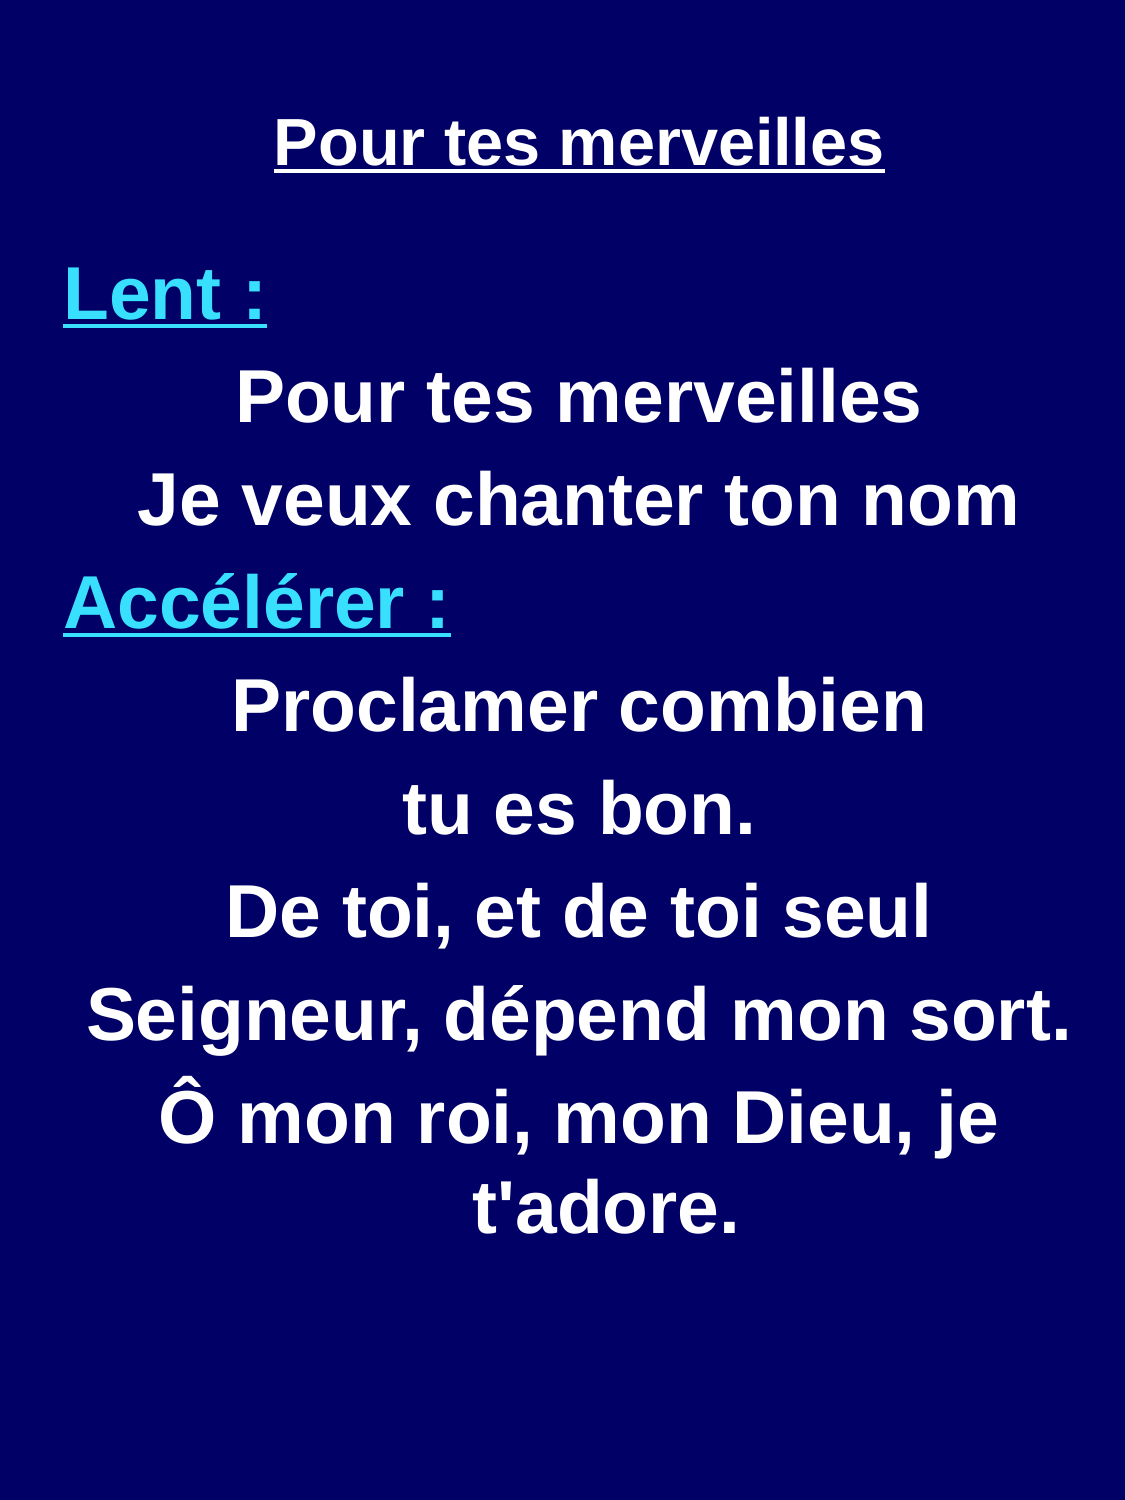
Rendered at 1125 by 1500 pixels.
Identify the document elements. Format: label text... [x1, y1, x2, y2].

text_box Pour tes merveilles Lent : Pour tes merveilles Je veux chanter ton nom Accélérer : Proclamer combien tu es bon. De toi, et de toi seul Seigneur, dépend mon sort. Ô mon roi, mon Dieu, je t'adore. [47, 91, 1111, 1335]
